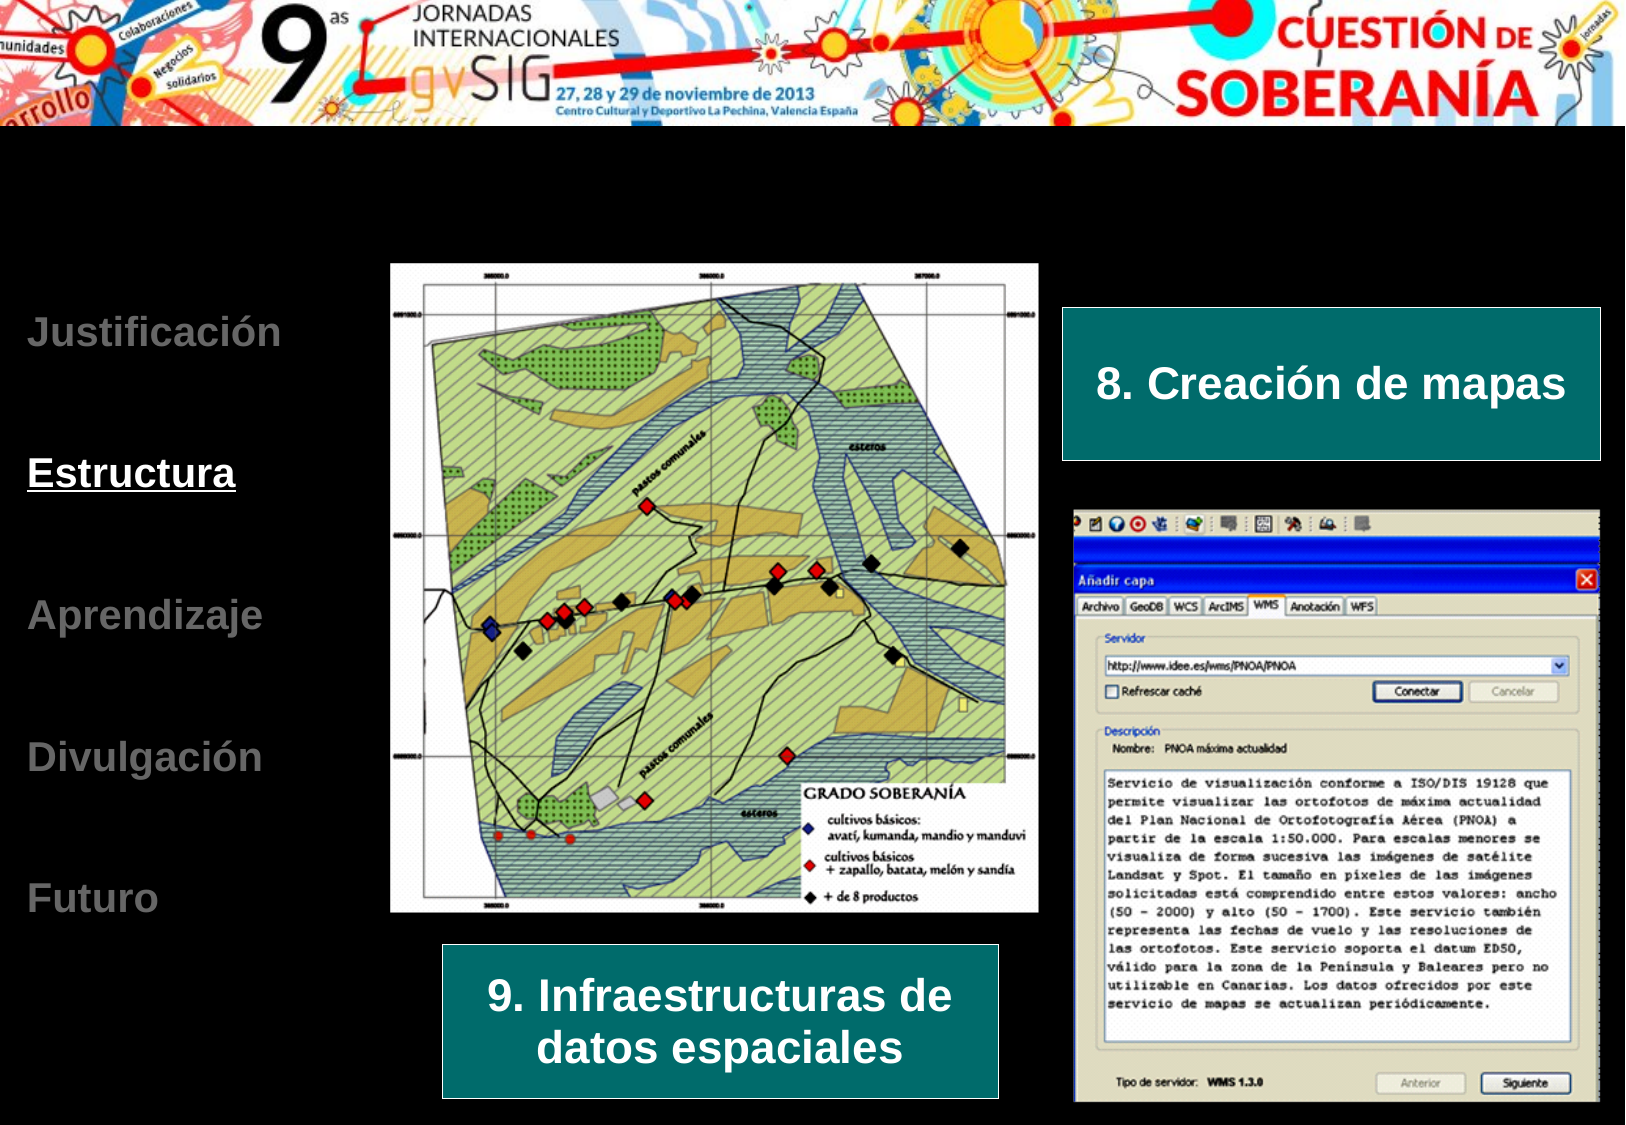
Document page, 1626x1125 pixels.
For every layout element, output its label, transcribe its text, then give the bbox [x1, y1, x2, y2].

picture [0, 0, 1626, 126]
text_box 9. Infraestructuras de datos espaciales [442, 944, 999, 1099]
text_box 8. Creación de mapas [1062, 307, 1601, 461]
text_box Justificación Estructura Aprendizaje Divulgación Futuro [11, 296, 319, 929]
picture [389, 262, 1040, 914]
picture [1071, 507, 1603, 1105]
